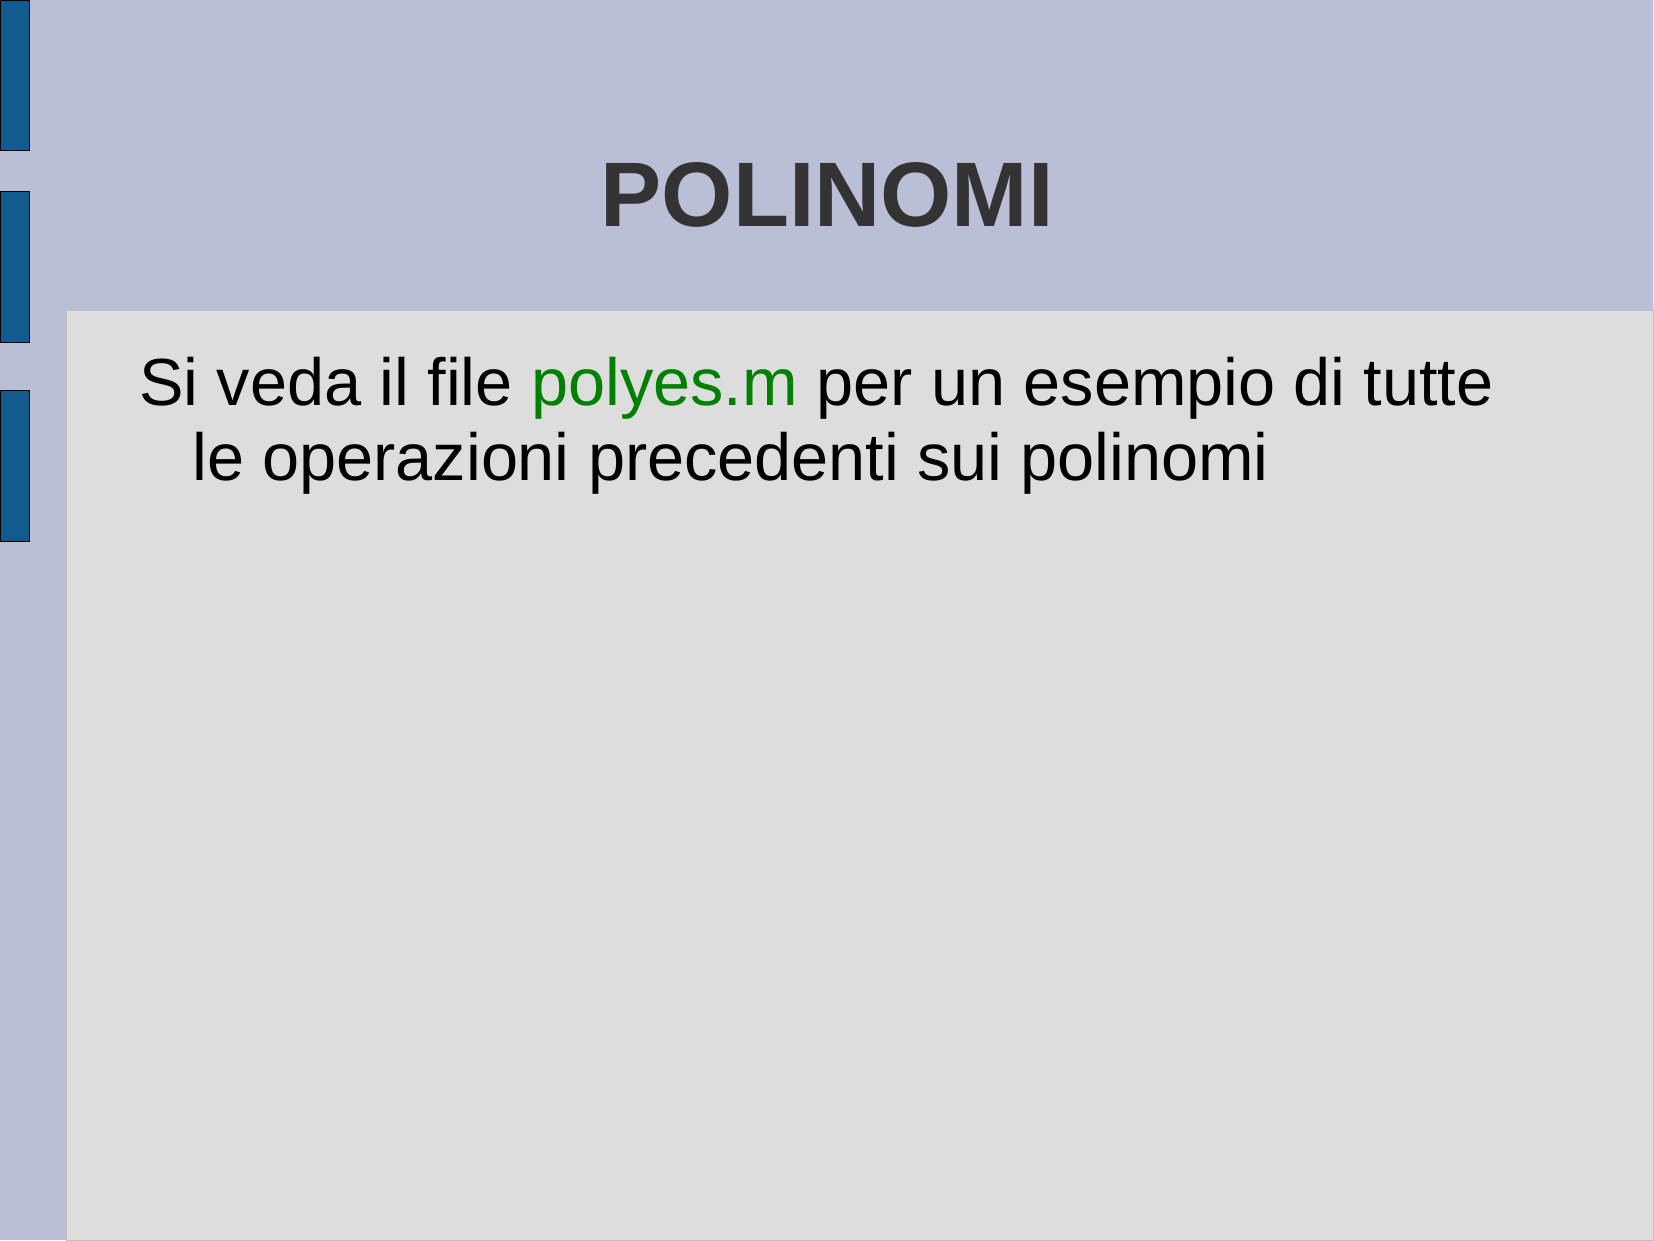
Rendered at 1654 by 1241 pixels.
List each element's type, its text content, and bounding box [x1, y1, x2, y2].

title POLINOMI [121, 98, 1534, 291]
list Si veda il file polyes.m per un esempio di tutte le operazioni precedenti sui polinomi [121, 344, 1534, 1112]
